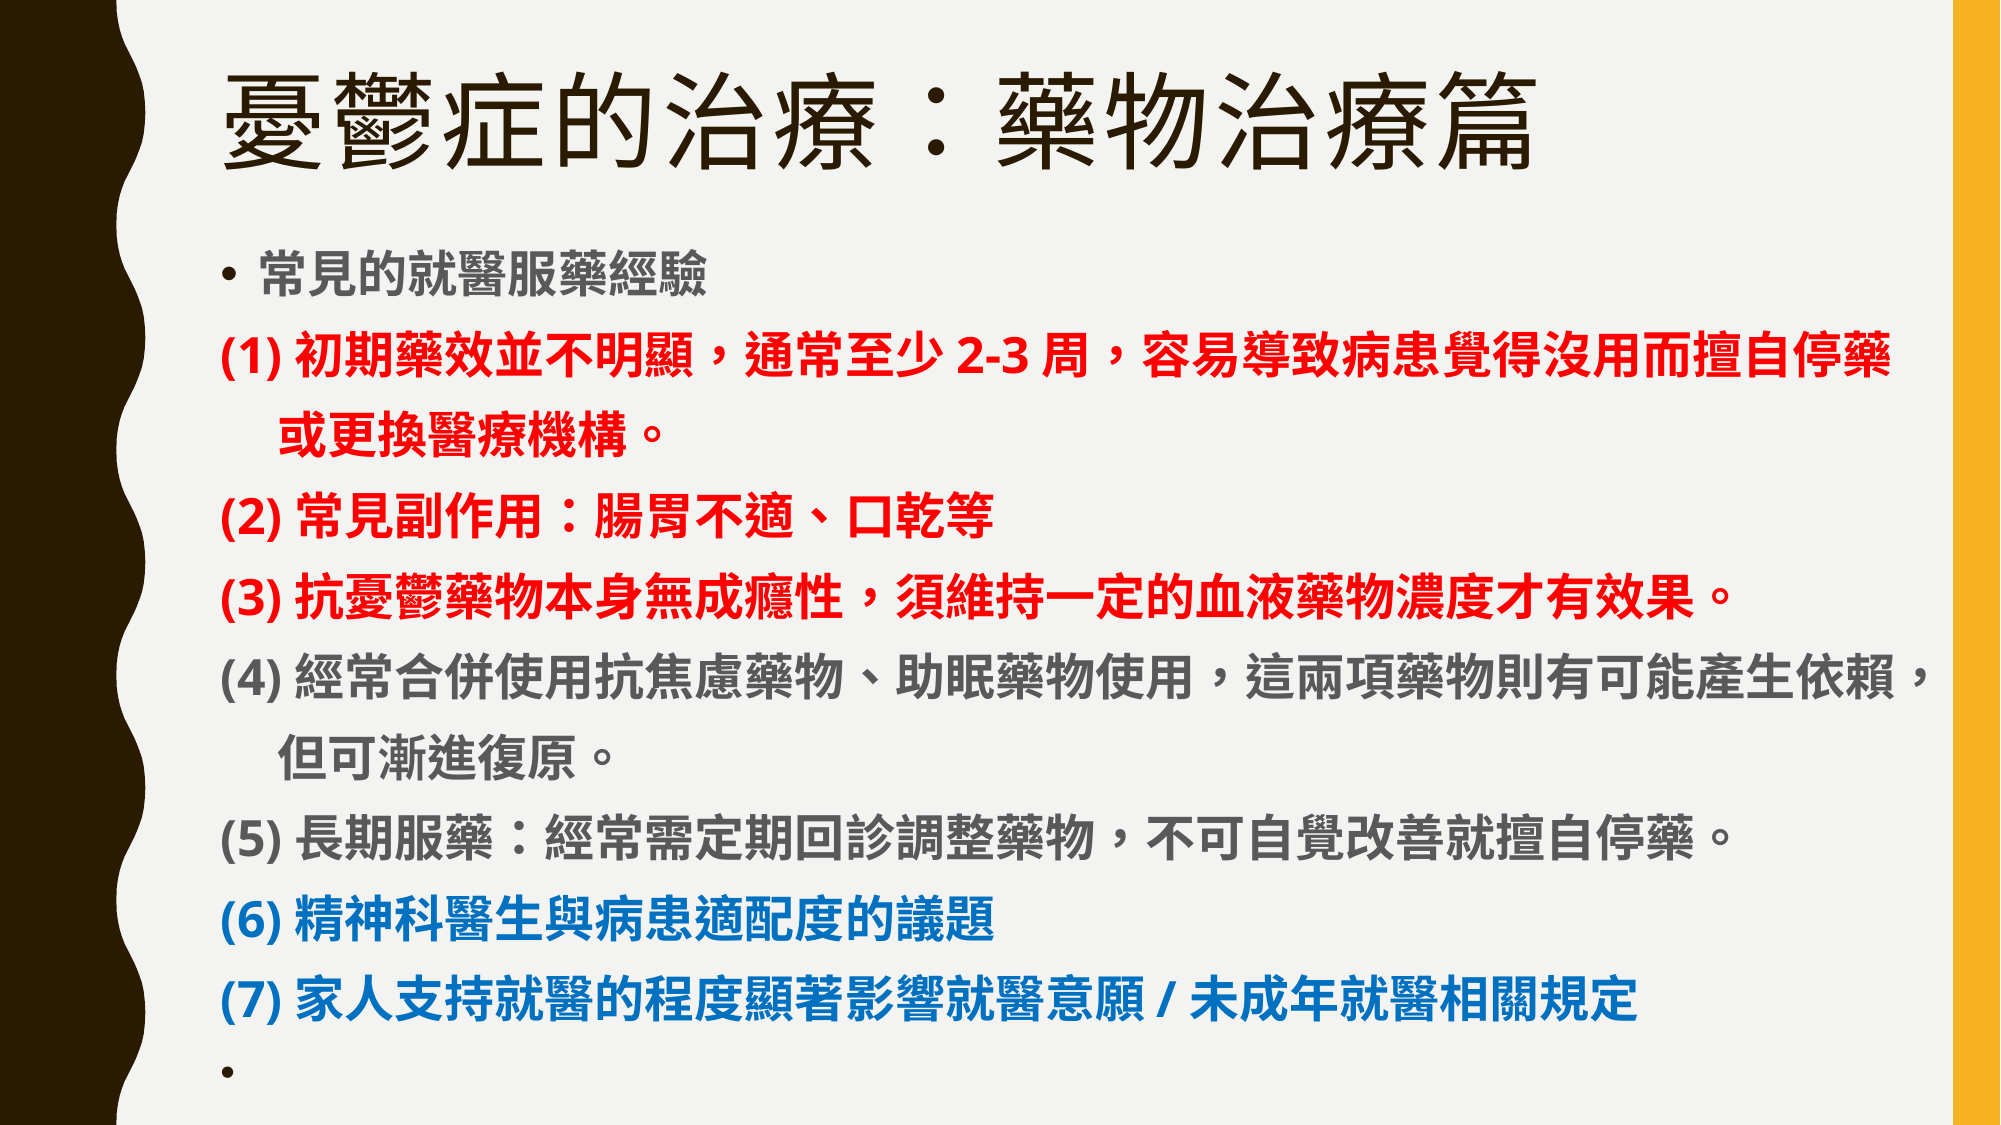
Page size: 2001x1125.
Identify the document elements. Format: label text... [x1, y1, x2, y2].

title 憂鬱症的治療：藥物治療篇 [205, 62, 1876, 229]
list 常見的就醫服藥經驗 (1)初期藥效並不明顯，通常至少2-3周，容易導致病患覺得沒用而擅自停藥 或更換醫療機構。 (2)常見副作用：腸胃不適、口乾等 (3)抗憂鬱藥物本身無成癮性，須維持一定的血液藥物濃度才有效果。 (4)經常合併使用抗焦慮藥物、助眠藥物使用，這兩項藥物則有可能產生依賴， 但可漸進復原。 (5)長期服藥：經常需定期回診調整藥物，不可自覺改善就擅自停藥。 (6)精神科醫生與病患適配度的議題 (7)家人支持就醫的程度顯著影響就醫意願/未成年就醫相關規定 [205, 229, 1916, 1108]
